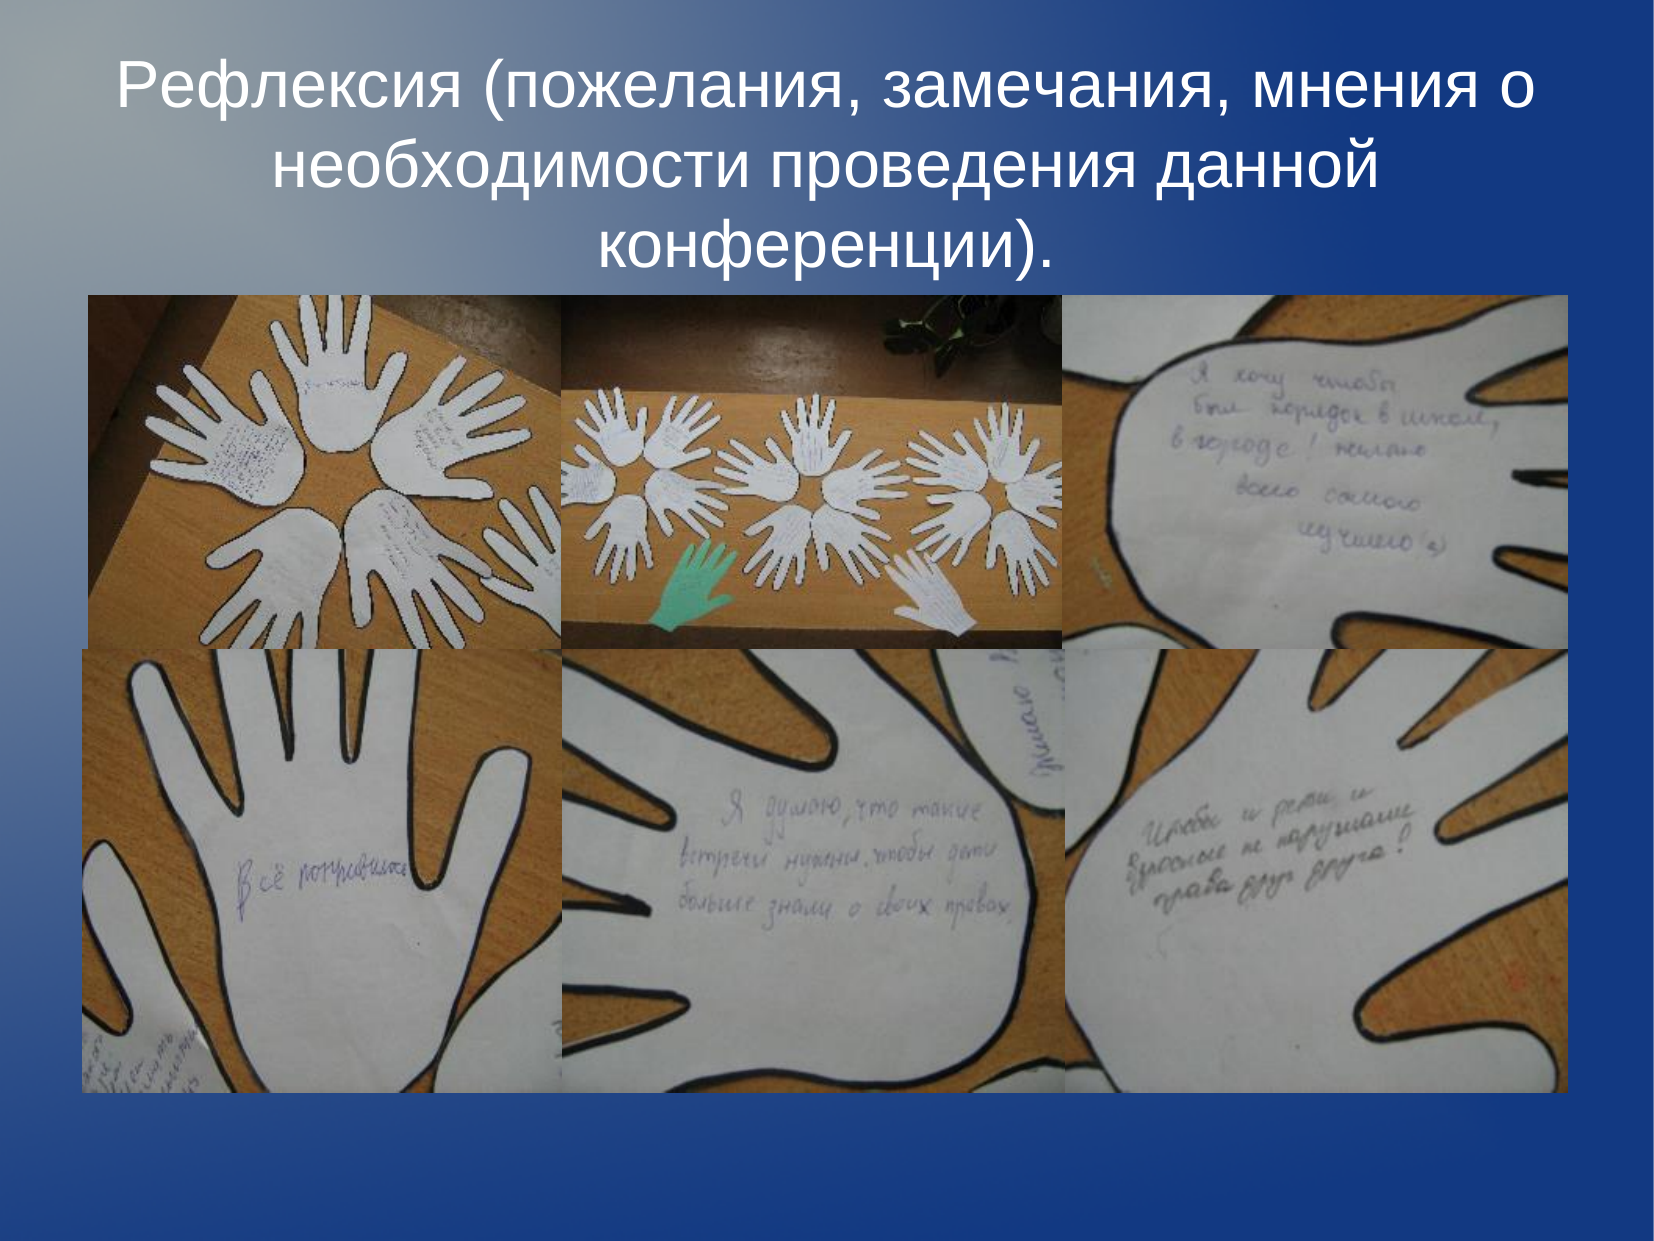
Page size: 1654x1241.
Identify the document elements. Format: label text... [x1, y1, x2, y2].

title Рефлексия (пожелания, замечания, мнения о необходимости проведения данной конференции). [82, 40, 1571, 266]
picture [82, 295, 1568, 1093]
